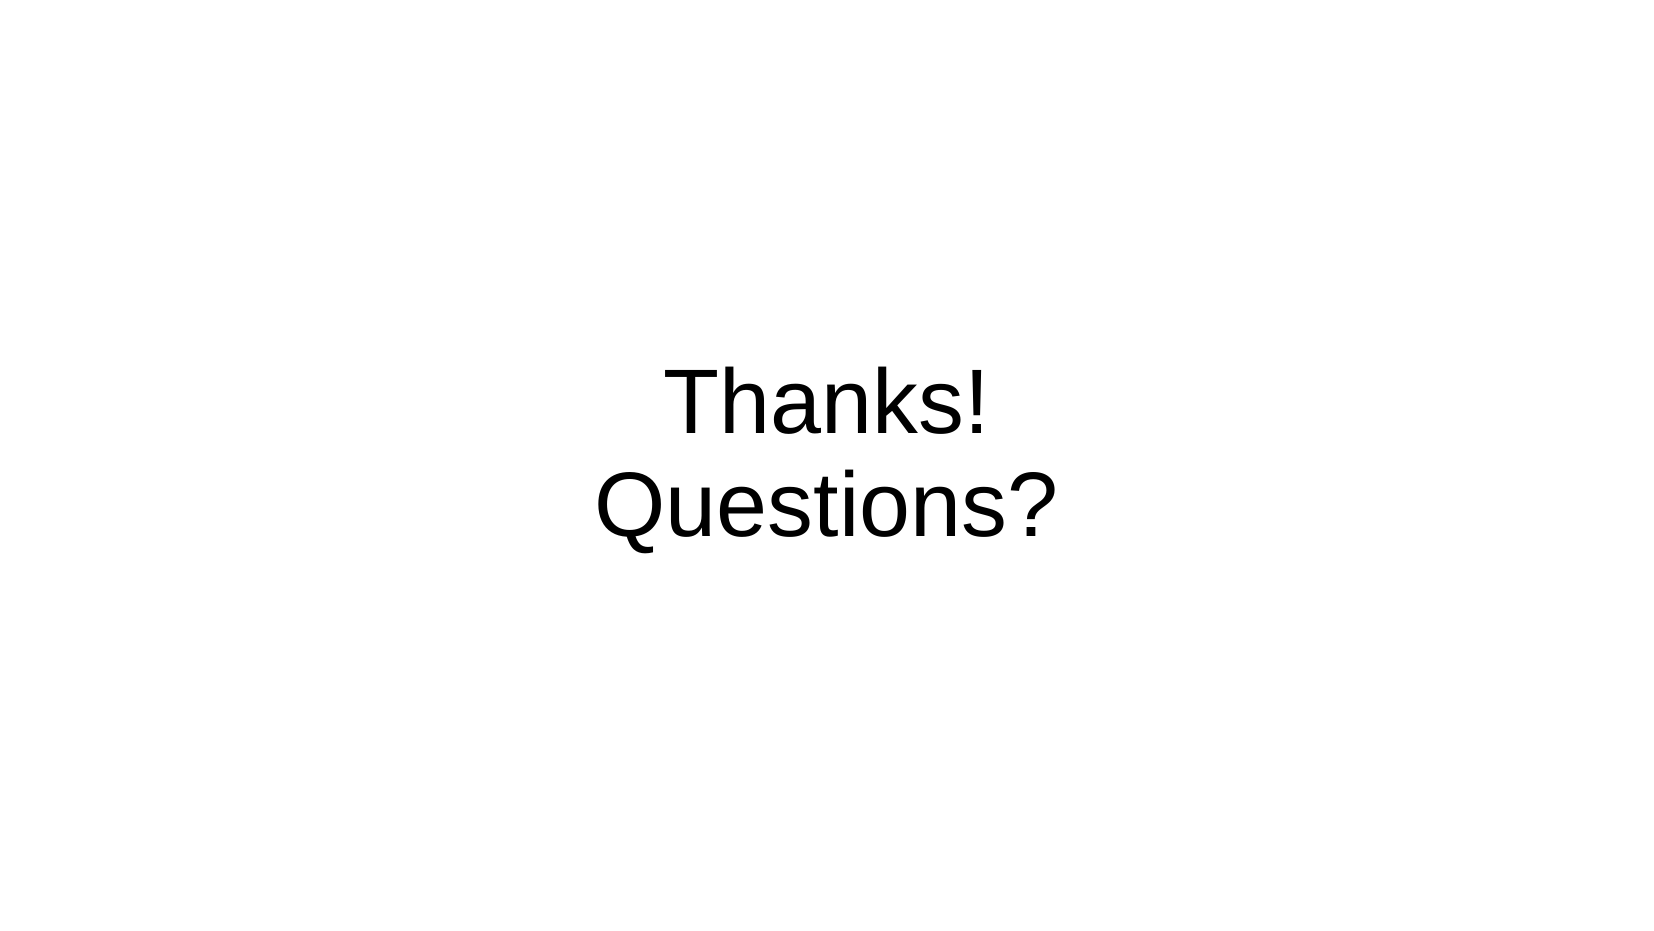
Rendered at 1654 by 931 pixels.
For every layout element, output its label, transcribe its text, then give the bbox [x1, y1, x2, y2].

title Thanks! Questions? [82, 37, 1571, 871]
